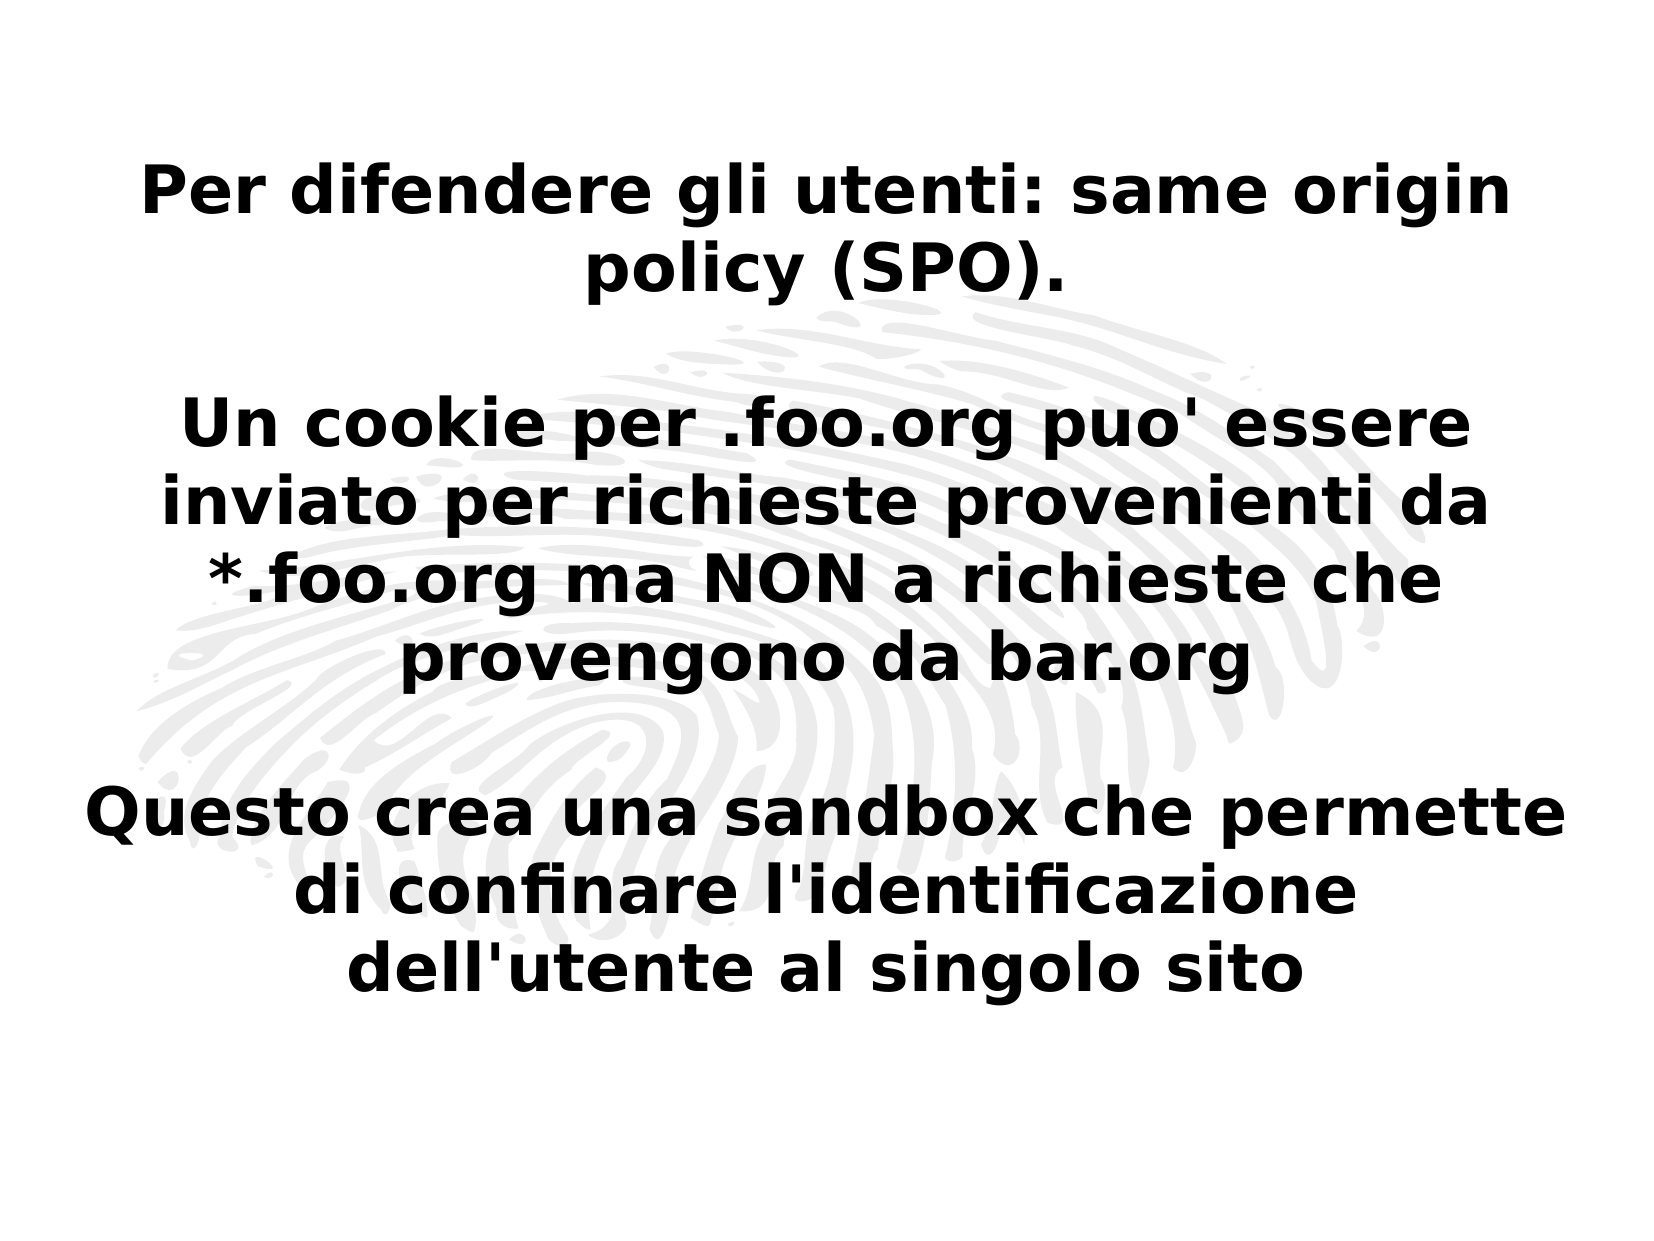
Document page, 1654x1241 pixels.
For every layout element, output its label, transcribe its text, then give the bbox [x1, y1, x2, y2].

subtitle Per difendere gli utenti: same origin policy (SPO). Un cookie per .foo.org puo' essere inviato per richieste provenienti da *.foo.org ma NON a richieste che provengono da bar.org Questo crea una sandbox che permette di confinare l'identificazione dell'utente al singolo sito [82, 56, 1571, 1102]
